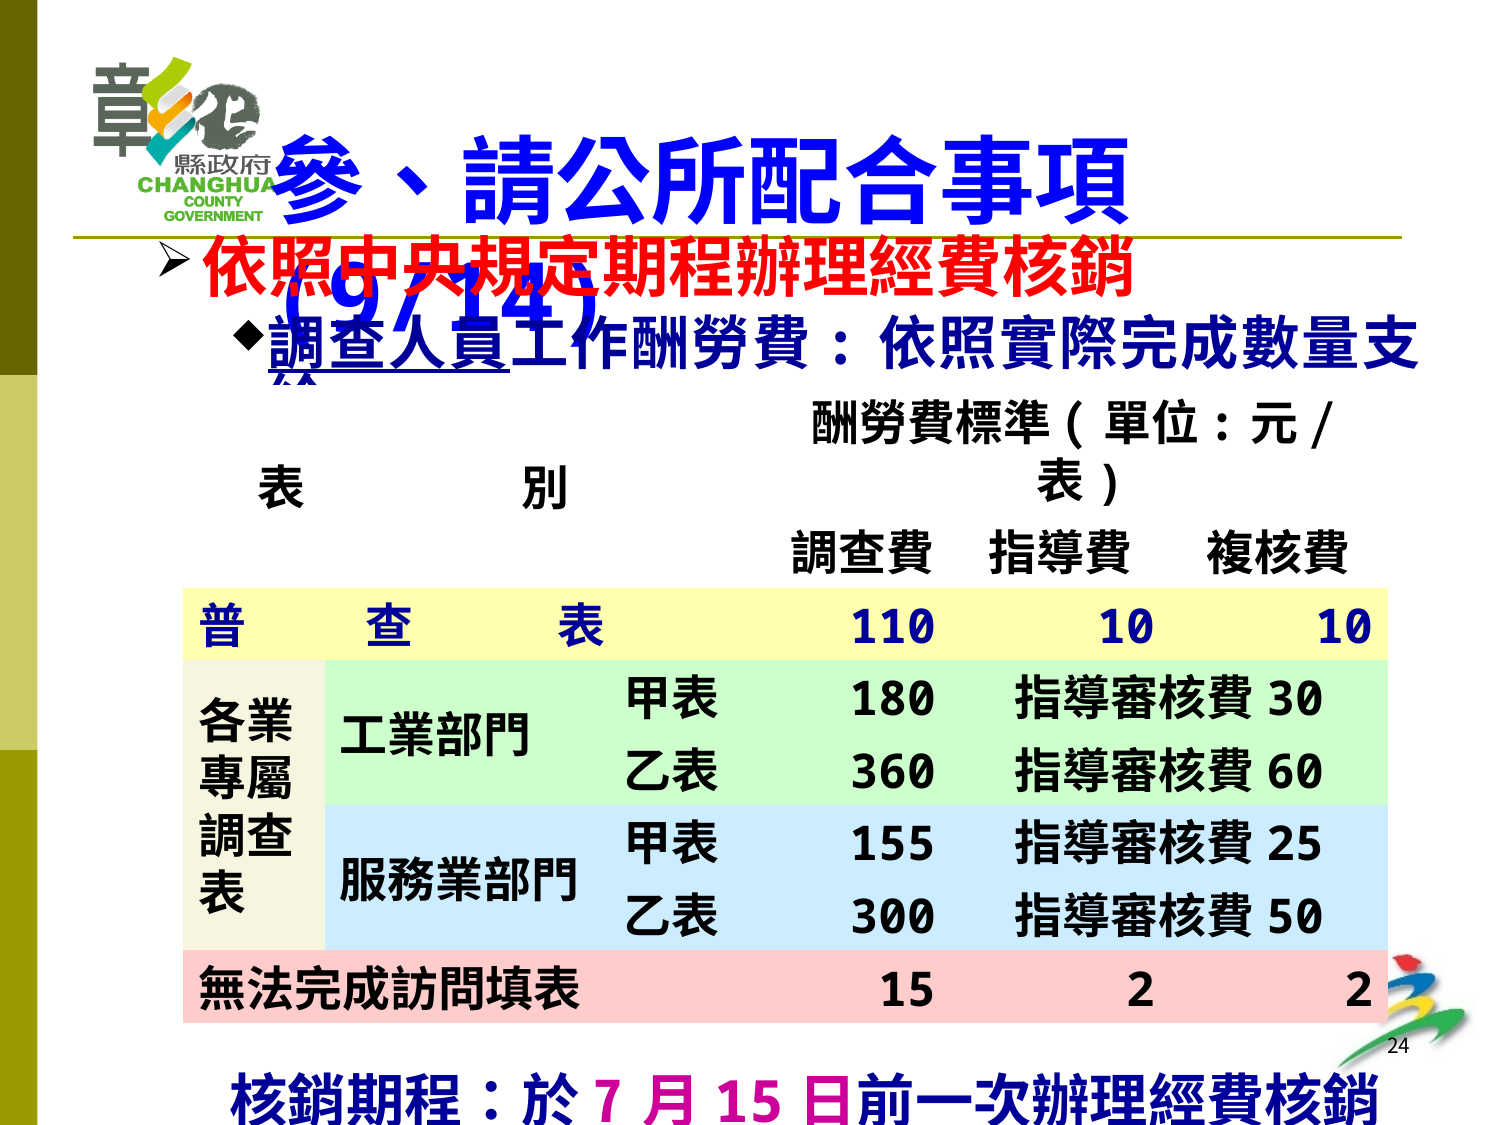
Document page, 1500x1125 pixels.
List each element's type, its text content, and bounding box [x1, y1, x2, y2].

text_box <編號> [1143, 1094, 1158, 1101]
text_box <編號> [1084, 1094, 1098, 1101]
table_cell 指導審核費30 [951, 660, 1388, 733]
list 依照中央規定期程辦理經費核銷 調查人員工作酬勞費:依照實際完成數量支給 核銷期程：於7月15日前一次辦理經費核銷 [64, 243, 1436, 1094]
table_cell 乙表 [608, 878, 774, 950]
table_cell 2 [951, 950, 1170, 1023]
table_cell 180 [774, 660, 951, 733]
text_box <編號> [1164, 1094, 1176, 1101]
table_cell 指導費 [951, 515, 1170, 588]
table_cell 甲表 [608, 660, 774, 733]
table_cell 110 [774, 588, 951, 660]
table_cell 調查費 [774, 515, 951, 588]
title 參、請公所配合事項(9/14) [253, 113, 1453, 247]
picture [57, 42, 313, 235]
table_cell 普 查 表 [183, 588, 774, 660]
table_cell 指導審核費60 [951, 733, 1388, 805]
text_box <編號> [1354, 1095, 1370, 1101]
table_cell 指導審核費50 [951, 878, 1388, 950]
table_cell 乙表 [608, 733, 774, 805]
text_box <編號> [1199, 1094, 1217, 1101]
text_box <編號> [1255, 1094, 1272, 1101]
table_cell 360 [774, 733, 951, 805]
table_cell 複核費 [1170, 515, 1388, 588]
table_cell 指導審核費25 [951, 805, 1388, 878]
table_cell 15 [774, 950, 951, 1023]
table_cell 10 [951, 588, 1170, 660]
table_cell 155 [774, 805, 951, 878]
text_box <編號> [1309, 1094, 1333, 1101]
table_cell 工業部門 [325, 660, 608, 805]
table_header 酬勞費標準(單位:元/表) [774, 385, 1388, 515]
table_cell 2 [1170, 950, 1388, 1023]
table_cell 各業專屬調查表 [183, 660, 325, 950]
text_box <編號> [1376, 1094, 1426, 1101]
picture [1436, 934, 1477, 1074]
table_cell 服務業部門 [325, 805, 608, 950]
table_cell 甲表 [608, 805, 774, 878]
table_cell 300 [774, 878, 951, 950]
table_cell 10 [1170, 588, 1388, 660]
table_cell 無法完成訪問填表 [183, 950, 774, 1023]
table_header 表 別 [183, 385, 774, 588]
